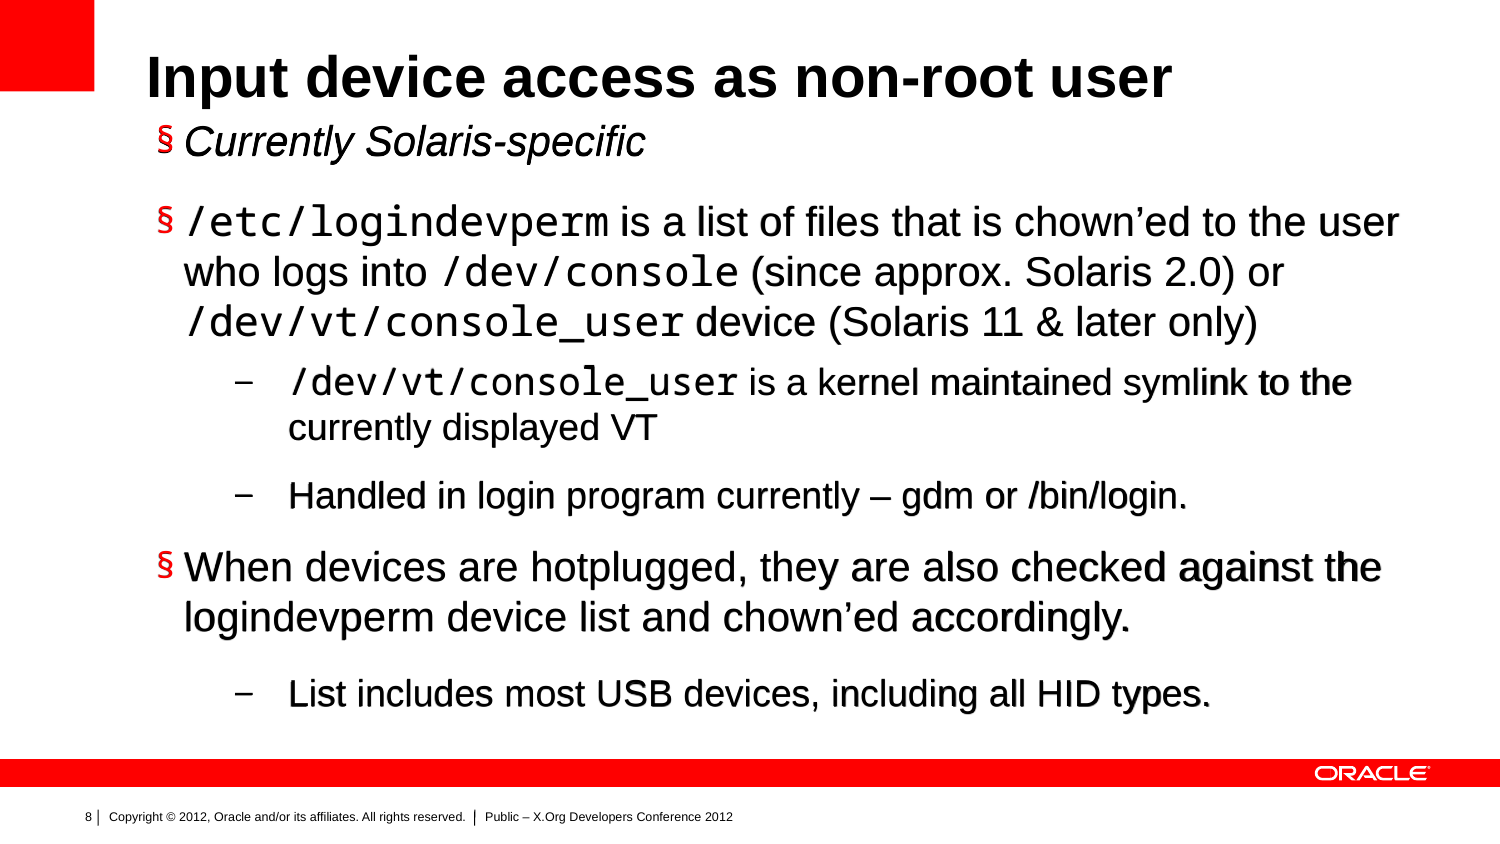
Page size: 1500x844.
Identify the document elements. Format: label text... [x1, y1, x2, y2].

picture [0, 759, 1500, 787]
list /etc/logindevperm is a list of files that is chown’ed to the user who logs into /dev/console (since approx. Solaris 2.0) or /dev/vt/console_user device (Solaris 11 & later only) /dev/vt/console_user is a kernel maintained symlink to the currently displayed VT Handled in login program currently – gdm or /bin/login. When devices are hotplugged, they are also checked against the logindevperm device list and chown’ed accordingly. List includes most USB devices, including all HID types. [131, 187, 1463, 776]
title Input device access as non-root user [131, 40, 1482, 106]
list Currently Solaris-specific [131, 106, 1482, 157]
